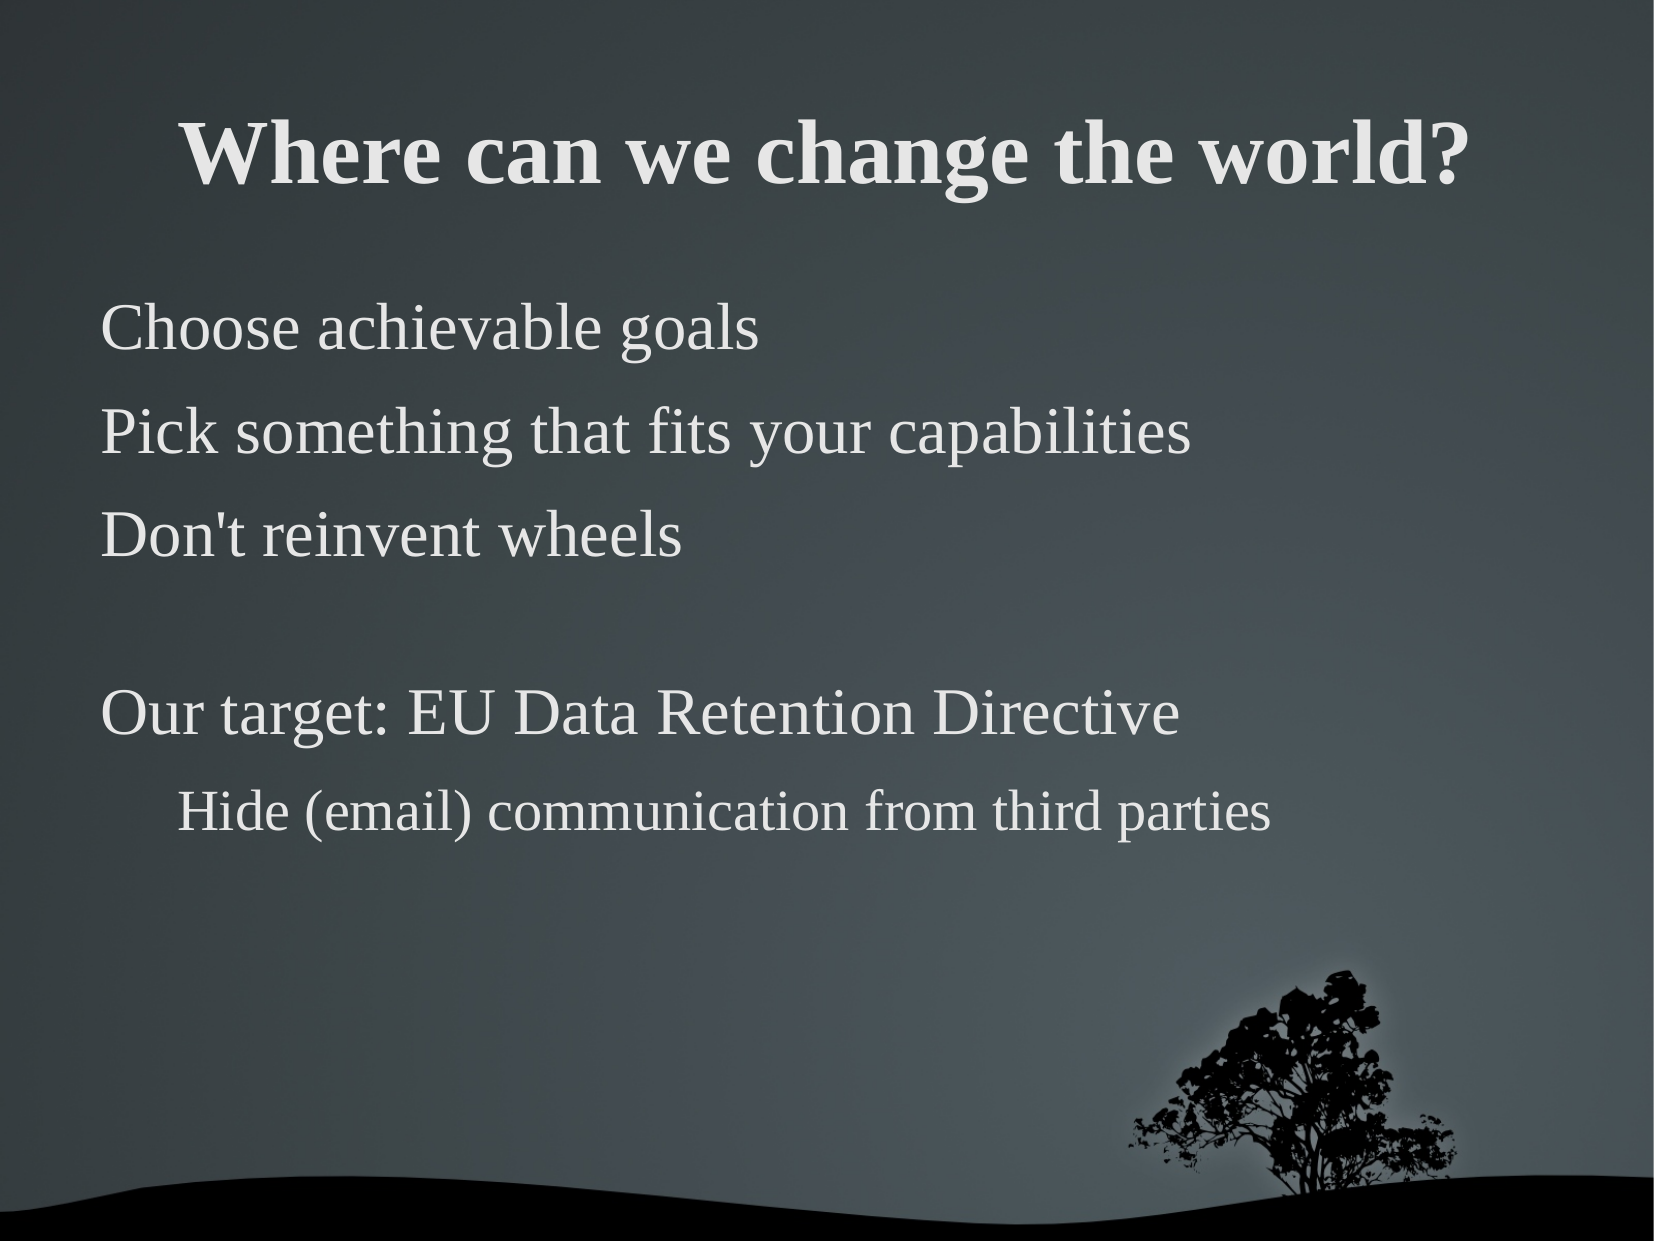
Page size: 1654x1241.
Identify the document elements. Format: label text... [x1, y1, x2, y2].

list Choose achievable goals Pick something that fits your capabilities Don't reinvent wheels Our target: EU Data Retention Directive Hide (email) communication from third parties [82, 290, 1571, 1094]
title Where can we change the world? [82, 56, 1571, 250]
picture [0, 0, 1654, 1241]
